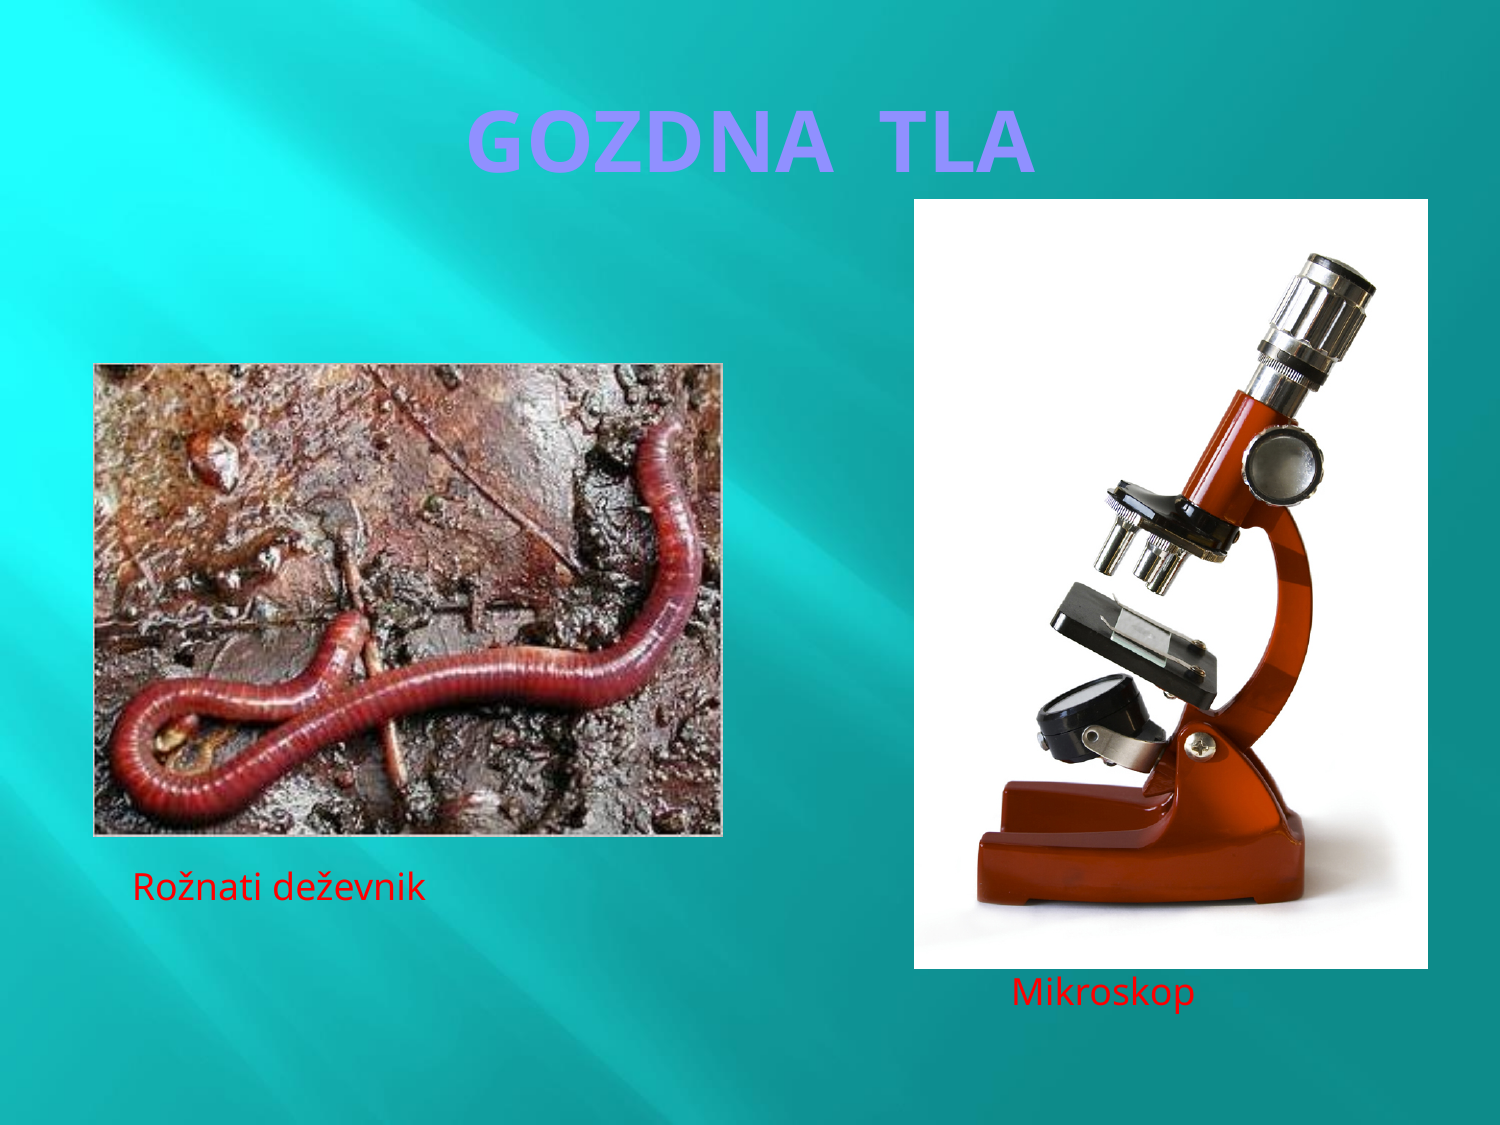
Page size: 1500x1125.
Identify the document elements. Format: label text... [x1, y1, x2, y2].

picture [0, 0, 1500, 1125]
text_box Rožnati deževnik [117, 855, 481, 916]
text_box Mikroskop [996, 960, 1336, 1021]
title GOZDNA TLA [75, 45, 1425, 233]
